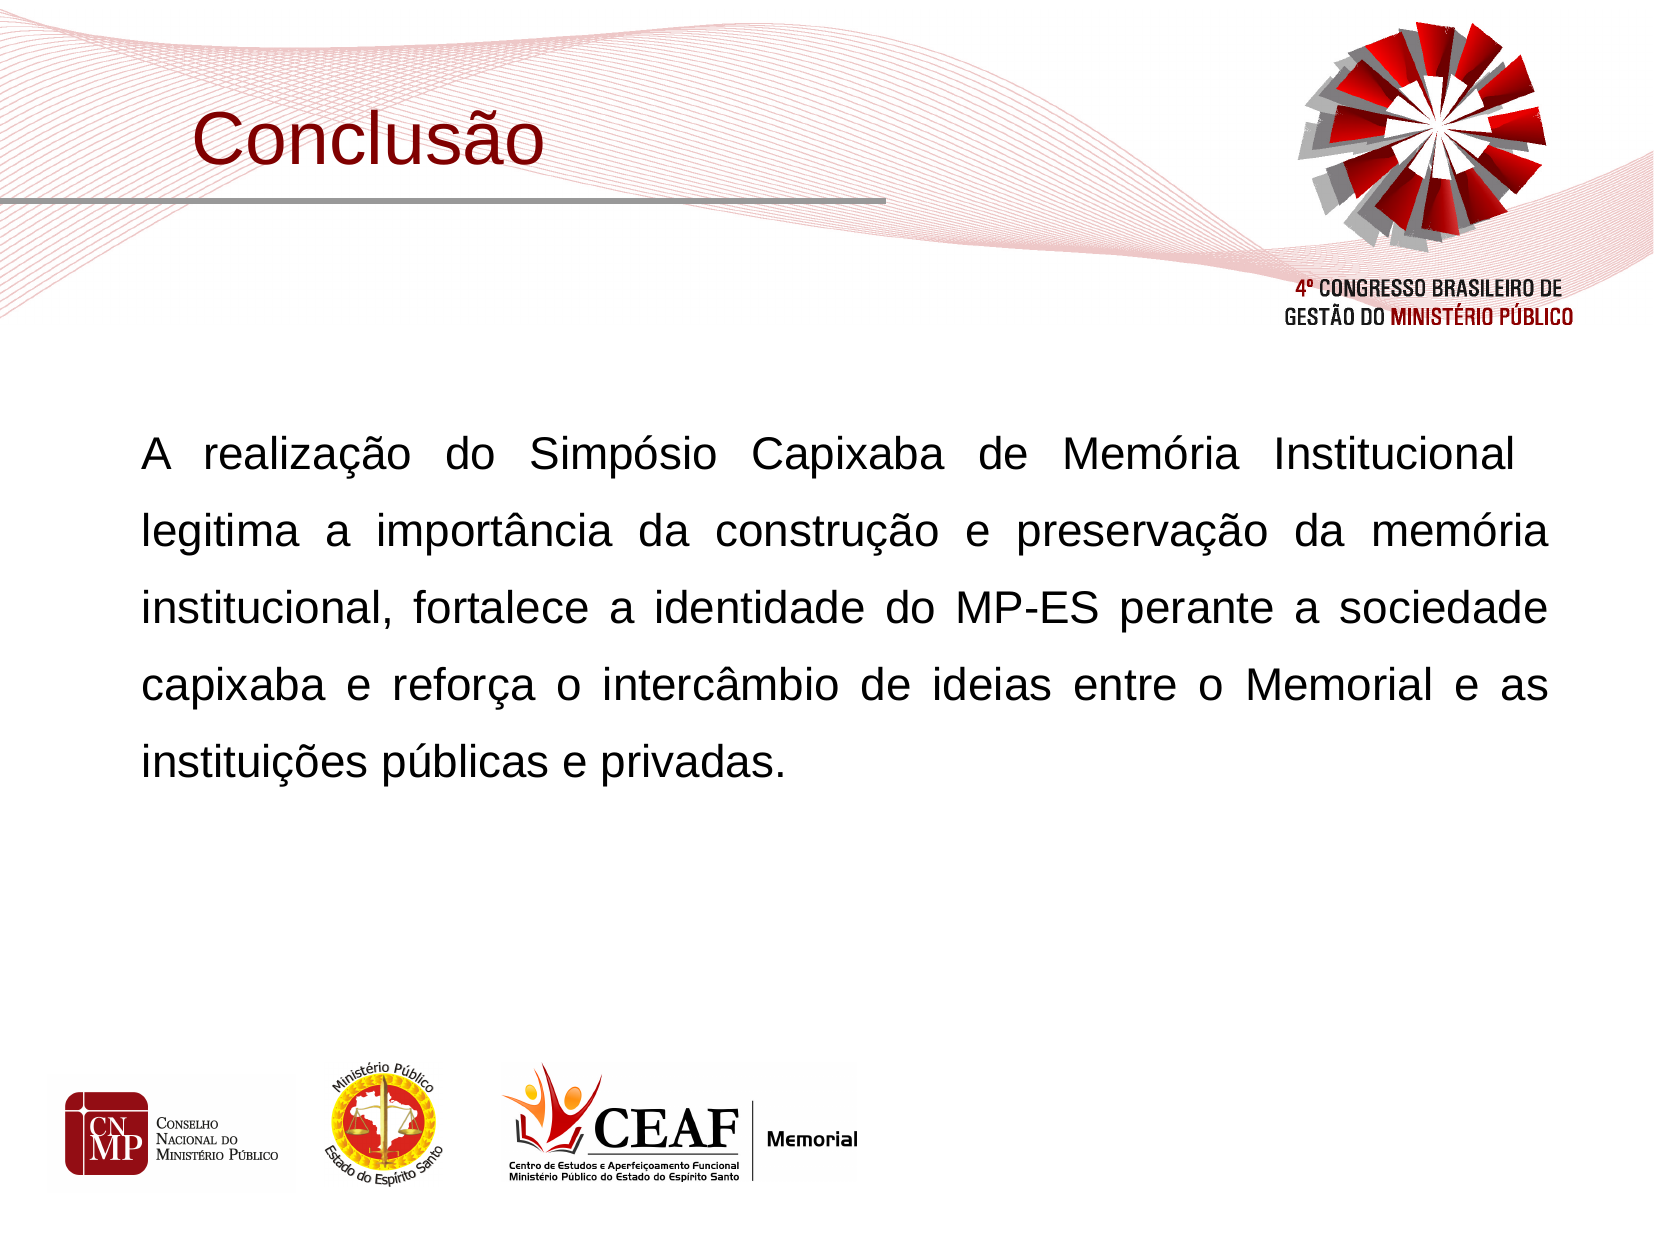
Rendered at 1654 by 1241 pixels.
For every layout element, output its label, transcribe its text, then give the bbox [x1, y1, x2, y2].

picture [324, 1062, 443, 1188]
picture [501, 1062, 857, 1182]
text_box Conclusão [0, 89, 739, 189]
picture [0, 9, 1654, 325]
picture [47, 1074, 296, 1193]
text_box A realização do Simpósio Capixaba de Memória Institucional legitima a importância da construção e preservação da memória institucional, fortalece a identidade do MP-ES perante a sociedade capixaba e reforça o intercâmbio de ideias entre o Memorial e as instituições públicas e privadas. [127, 344, 1565, 793]
